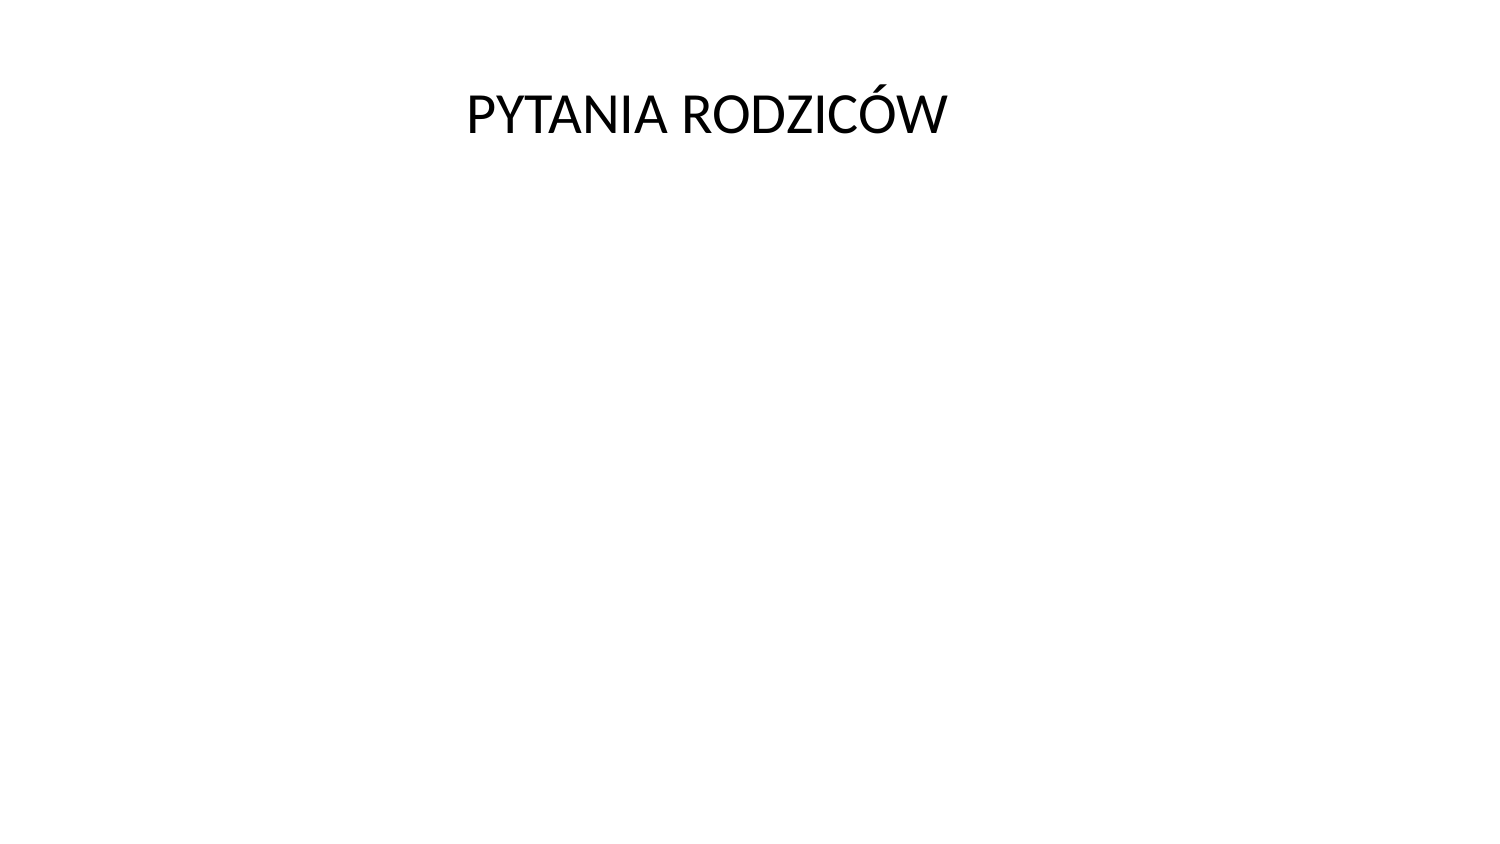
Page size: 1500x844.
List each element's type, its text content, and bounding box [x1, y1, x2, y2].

text_box PYTANIA RODZICÓW [88, 67, 1326, 153]
